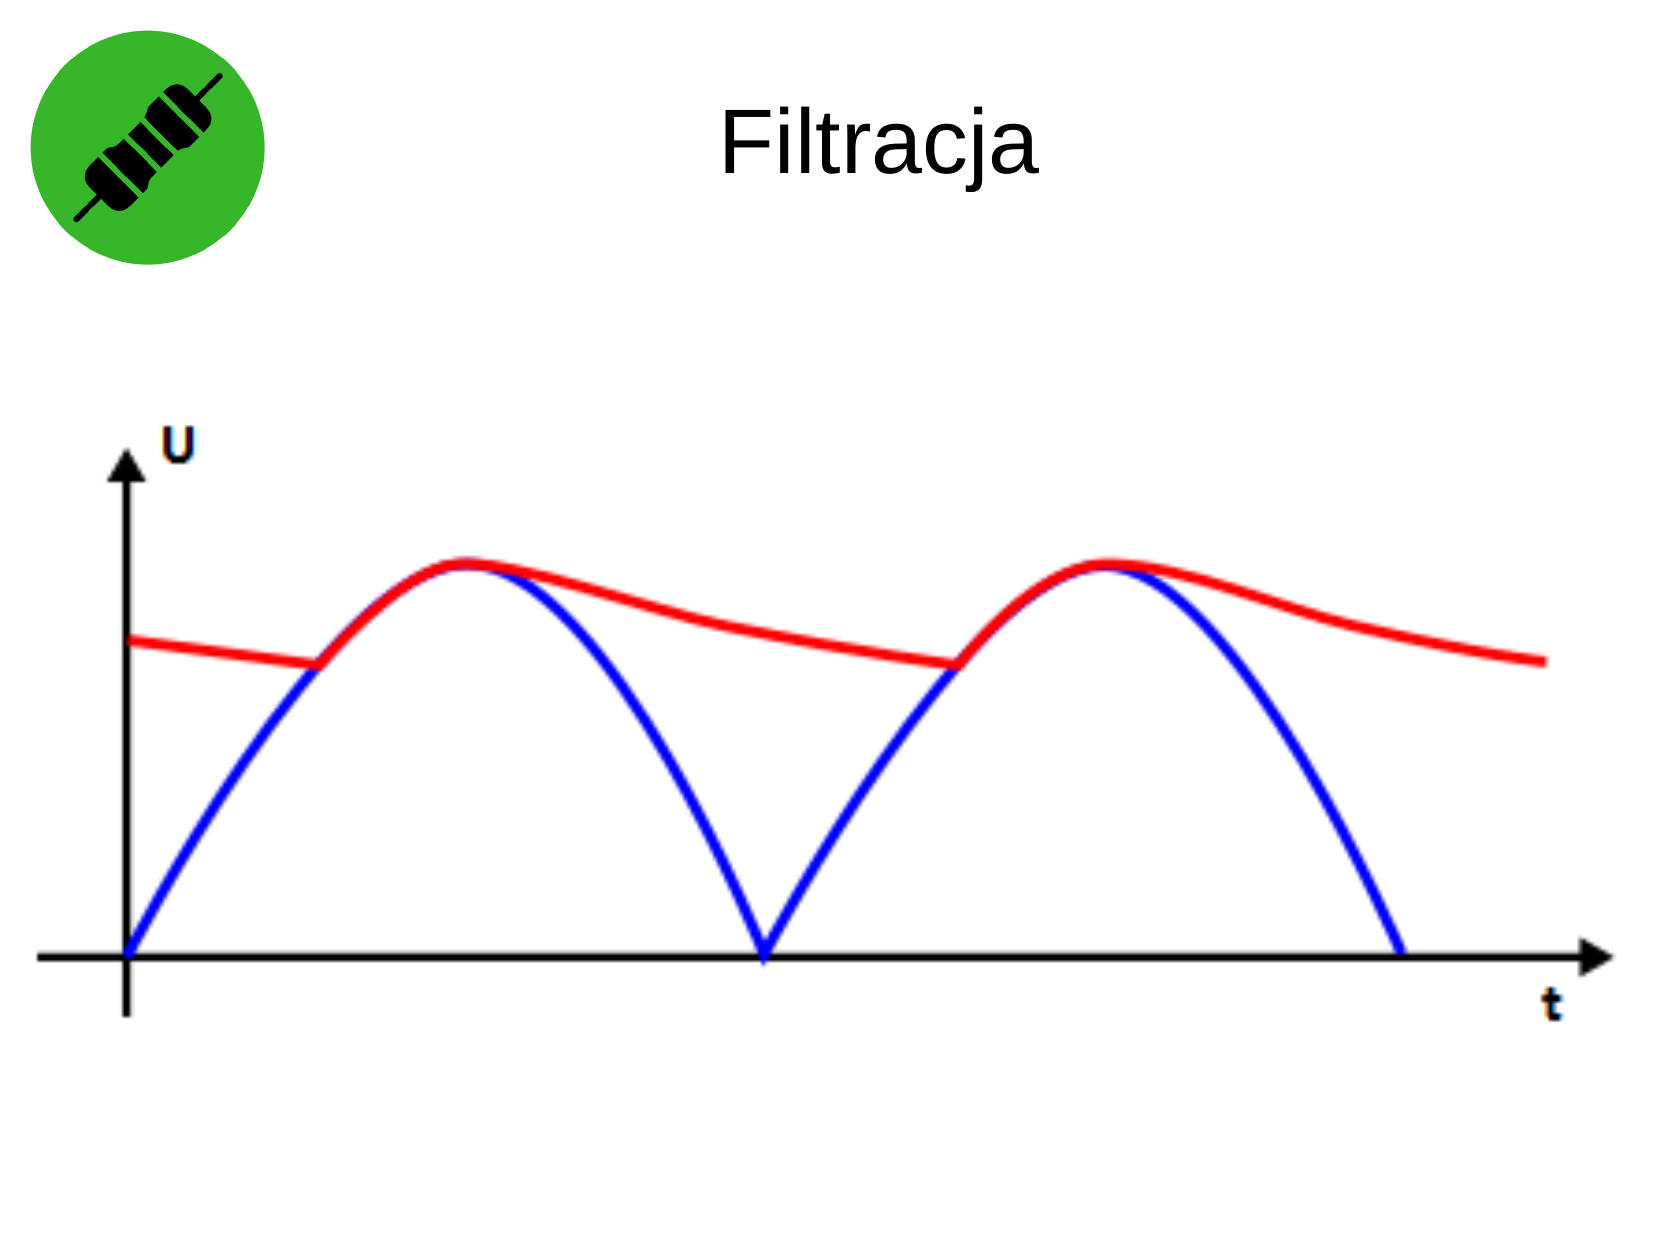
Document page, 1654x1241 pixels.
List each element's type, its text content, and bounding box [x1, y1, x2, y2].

picture [20, 383, 1654, 1063]
title Filtracja [266, 29, 1586, 254]
picture [29, 29, 266, 266]
